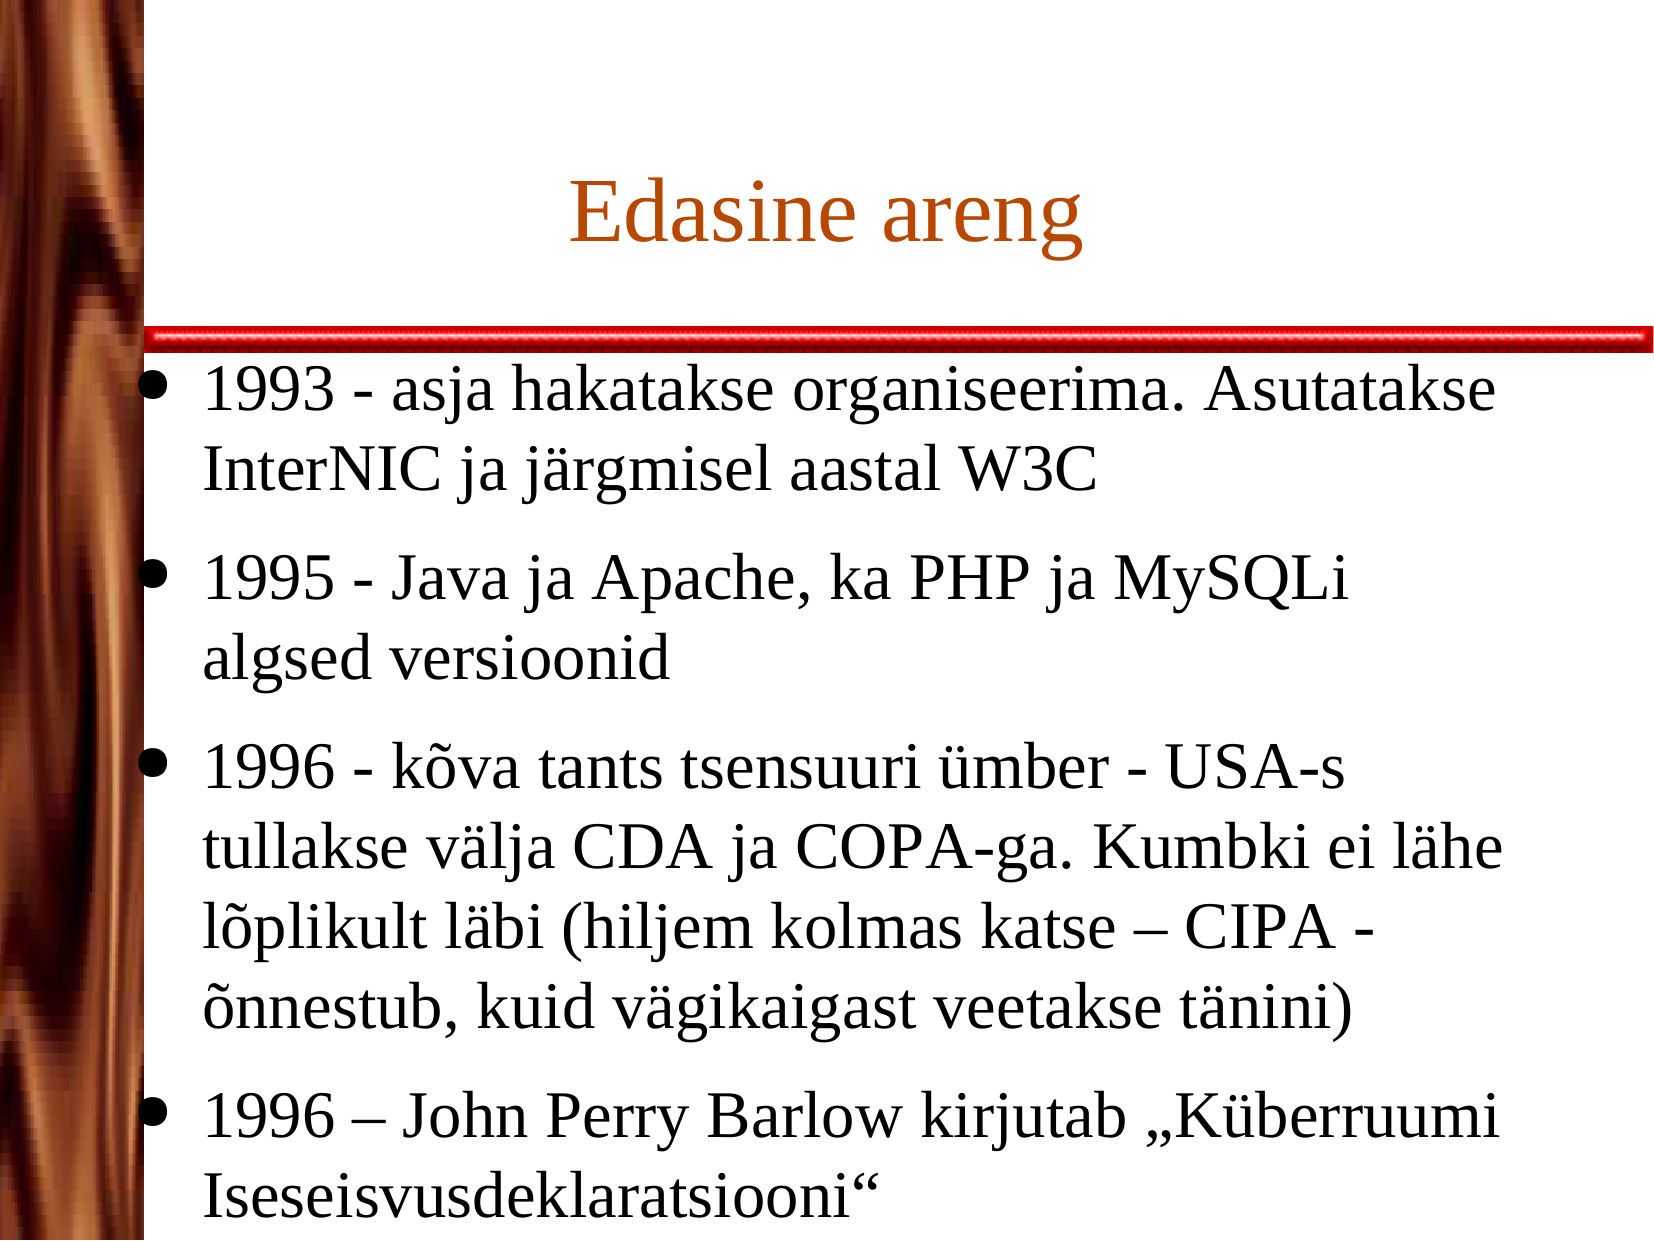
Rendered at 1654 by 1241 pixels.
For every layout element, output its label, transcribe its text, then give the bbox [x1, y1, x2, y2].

title Edasine areng [121, 100, 1533, 312]
list 1993 - asja hakatakse organiseerima. Asutatakse InterNIC ja järgmisel aastal W3C 1995 - Java ja Apache, ka PHP ja MySQLi algsed versioonid 1996 - kõva tants tsensuuri ümber - USA-s tullakse välja CDA ja COPA-ga. Kumbki ei lähe lõplikult läbi (hiljem kolmas katse – CIPA - õnnestub, kuid vägikaigast veetakse tänini) 1996 – John Perry Barlow kirjutab „Küberruumi Iseseisvusdeklaratsiooni“ [121, 344, 1533, 1226]
picture [0, 0, 1654, 1240]
